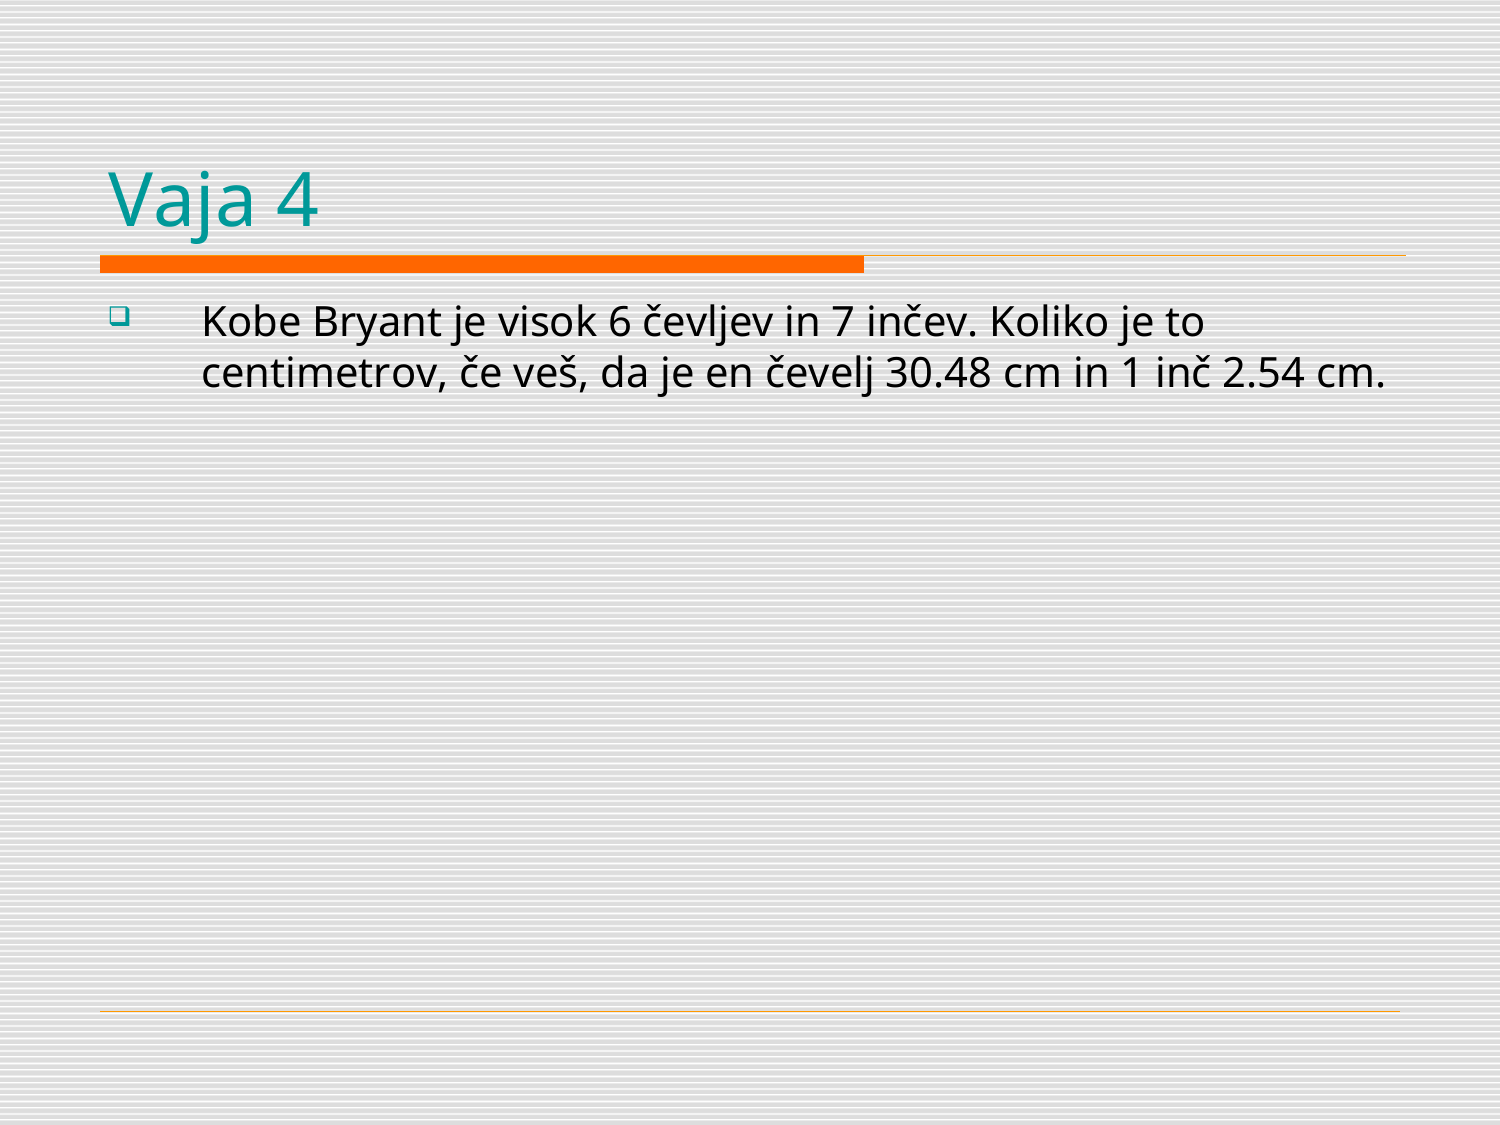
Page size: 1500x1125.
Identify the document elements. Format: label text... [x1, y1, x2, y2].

picture [0, 0, 1500, 1125]
title Vaja 4 [94, 49, 1407, 250]
list Kobe Bryant je visok 6 čevljev in 7 inčev. Koliko je to centimetrov, če veš, da je en čevelj 30.48 cm in 1 inč 2.54 cm. [92, 287, 1406, 988]
